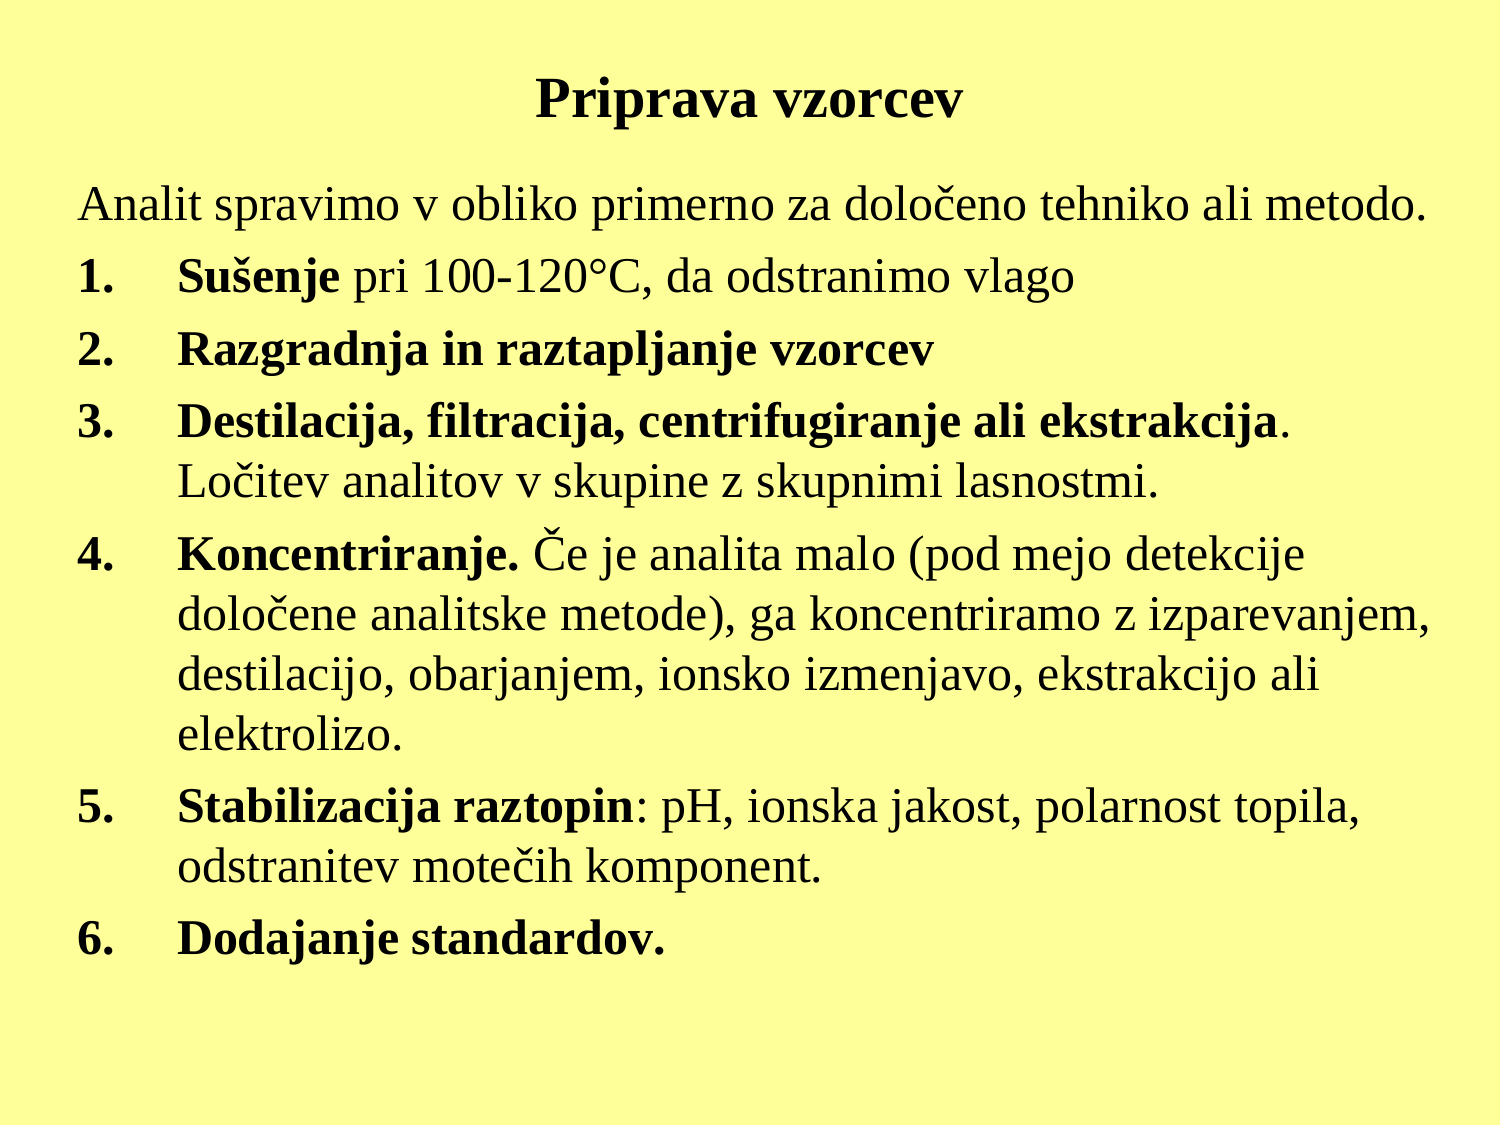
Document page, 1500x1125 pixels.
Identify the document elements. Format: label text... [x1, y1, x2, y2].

list Analit spravimo v obliko primerno za določeno tehniko ali metodo. Sušenje pri 100-120°C, da odstranimo vlago Razgradnja in raztapljanje vzorcev Destilacija, filtracija, centrifugiranje ali ekstrakcija. Ločitev analitov v skupine z skupnimi lasnostmi. Koncentriranje. Če je analita malo (pod mejo detekcije določene analitske metode), ga koncentriramo z izparevanjem, destilacijo, obarjanjem, ionsko izmenjavo, ekstrakcijo ali elektrolizo. Stabilizacija raztopin: pH, ionska jakost, polarnost topila, odstranitev motečih komponent. Dodajanje standardov. [62, 162, 1450, 1000]
title Priprava vzorcev [112, 0, 1388, 162]
